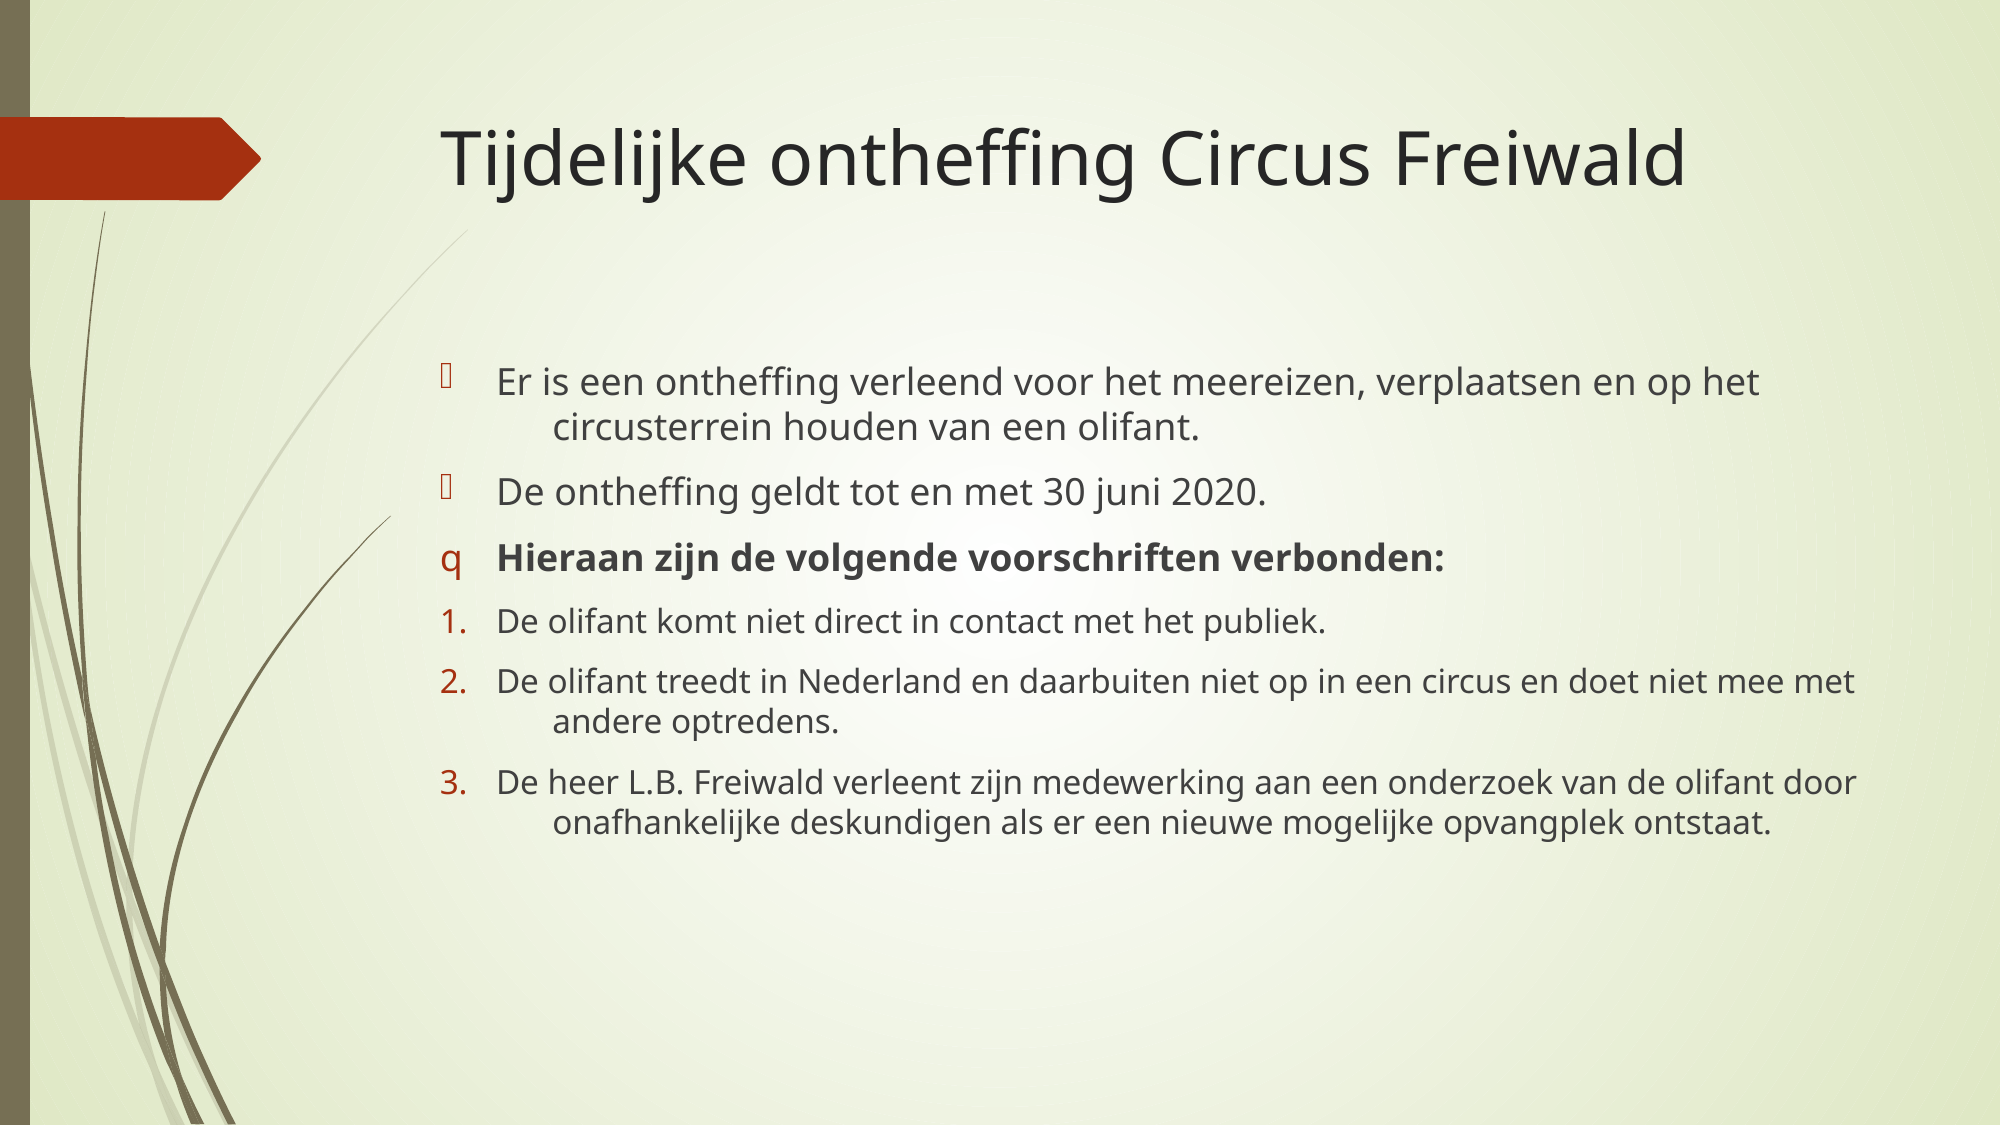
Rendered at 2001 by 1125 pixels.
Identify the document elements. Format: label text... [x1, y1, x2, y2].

title Tijdelijke ontheffing Circus Freiwald [425, 102, 1888, 313]
list Er is een ontheffing verleend voor het meereizen, verplaatsen en op het circusterrein houden van een olifant. De ontheffing geldt tot en met 30 juni 2020. Hieraan zijn de volgende voorschriften verbonden: De olifant komt niet direct in contact met het publiek. De olifant treedt in Nederland en daarbuiten niet op in een circus en doet niet mee met andere optredens. De heer L.B. Freiwald verleent zijn medewerking aan een onderzoek van de olifant door onafhankelijke deskundigen als er een nieuwe mogelijke opvangplek ontstaat. [424, 350, 1888, 970]
